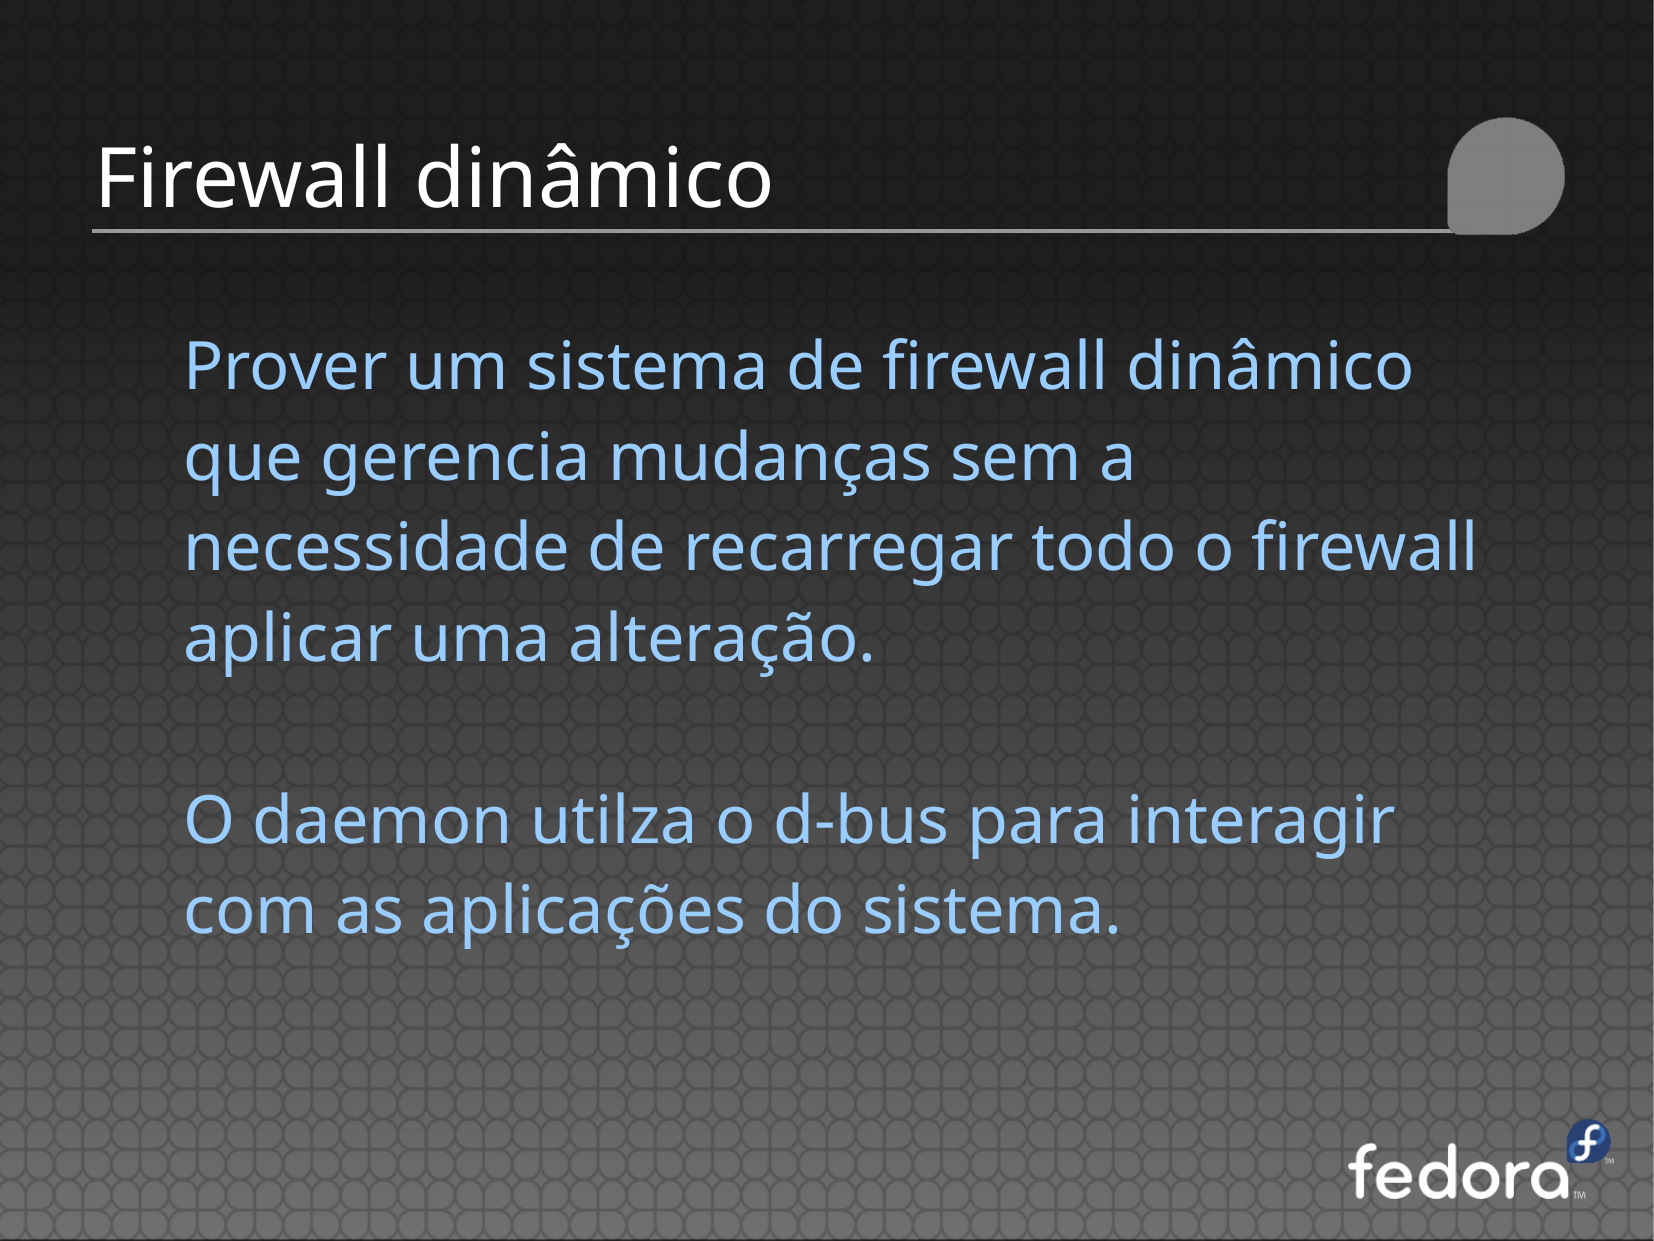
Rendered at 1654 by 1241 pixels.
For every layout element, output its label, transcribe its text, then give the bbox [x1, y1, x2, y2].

picture [0, 0, 1654, 1241]
list Prover um sistema de firewall dinâmico que gerencia mudanças sem a necessidade de recarregar todo o firewall aplicar uma alteração. O daemon utilza o d-bus para interagir com as aplicações do sistema. [112, 227, 1501, 1163]
title Firewall dinâmico [94, 100, 1426, 251]
